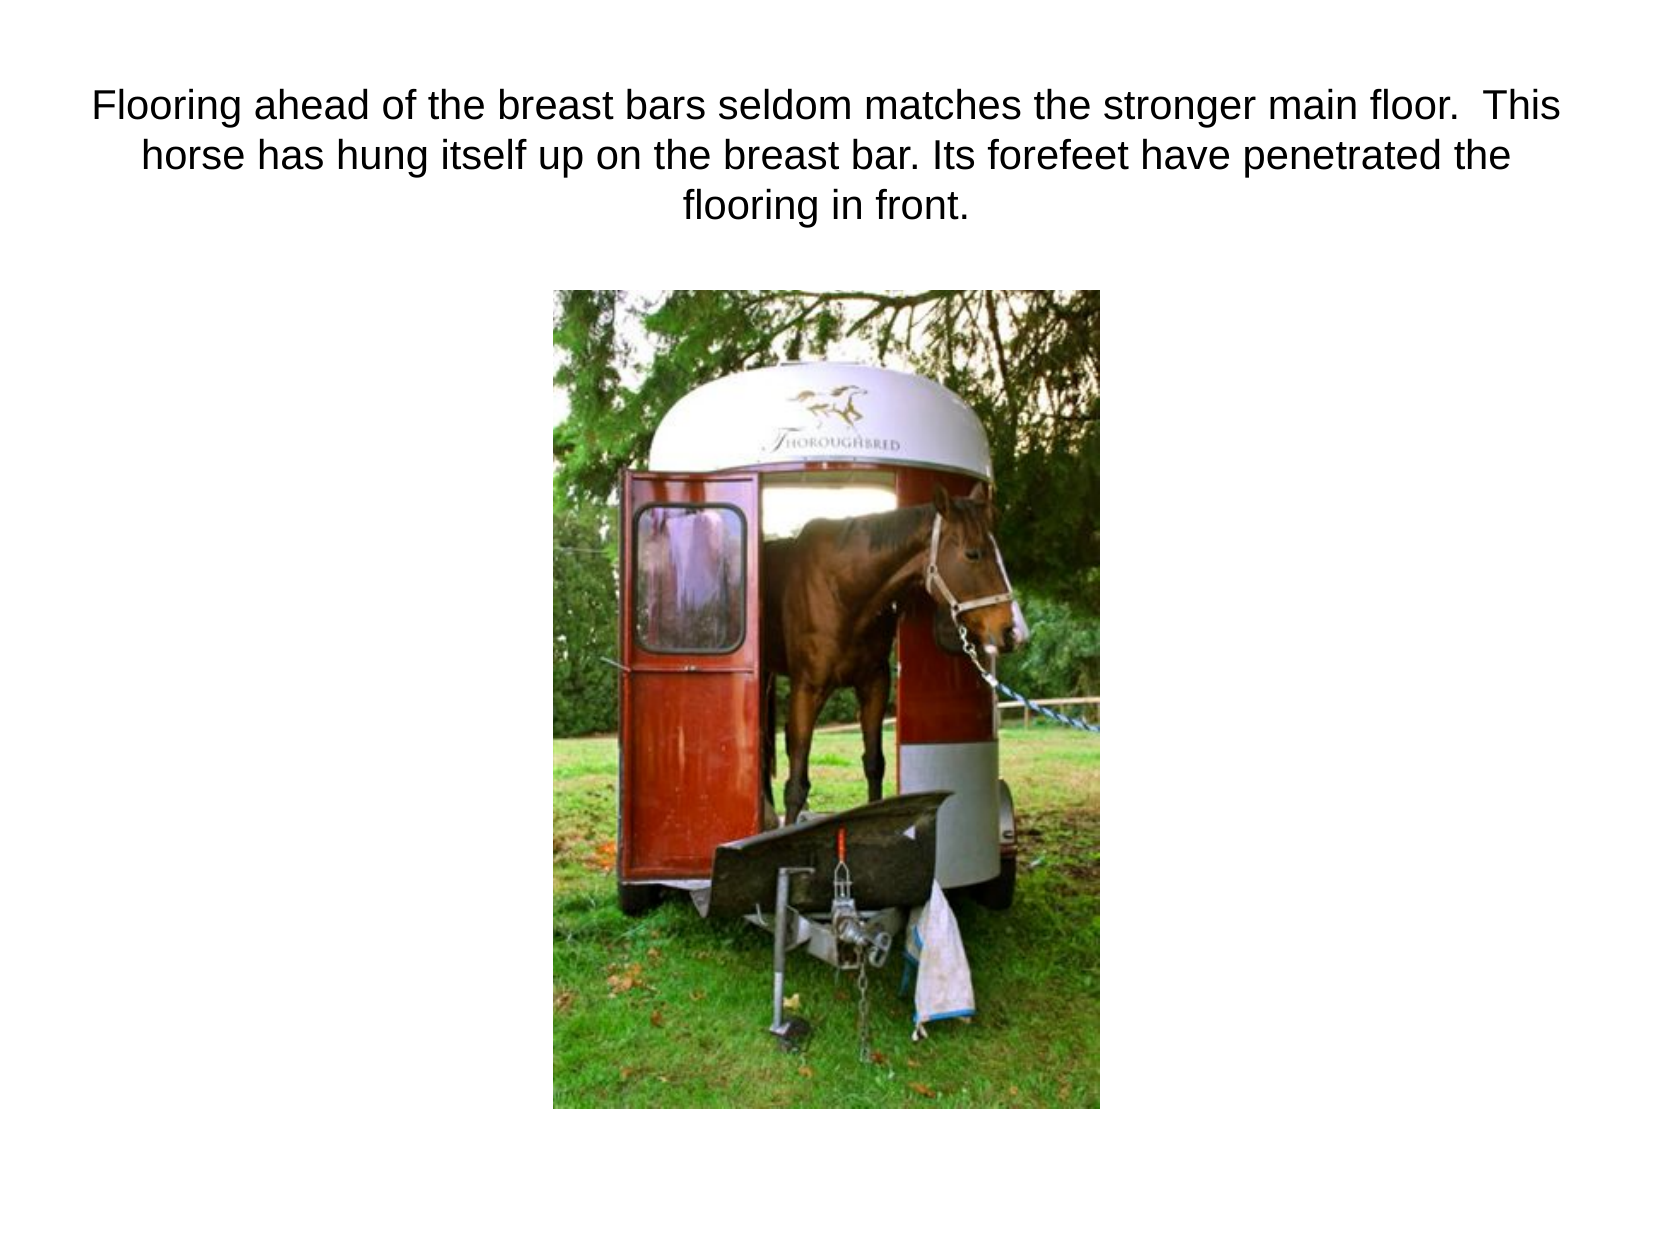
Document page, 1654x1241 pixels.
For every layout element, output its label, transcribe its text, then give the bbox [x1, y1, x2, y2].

picture [553, 290, 1100, 1109]
title Flooring ahead of the breast bars seldom matches the stronger main floor. This horse has hung itself up on the breast bar. Its forefeet have penetrated the flooring in front. [82, 49, 1571, 257]
